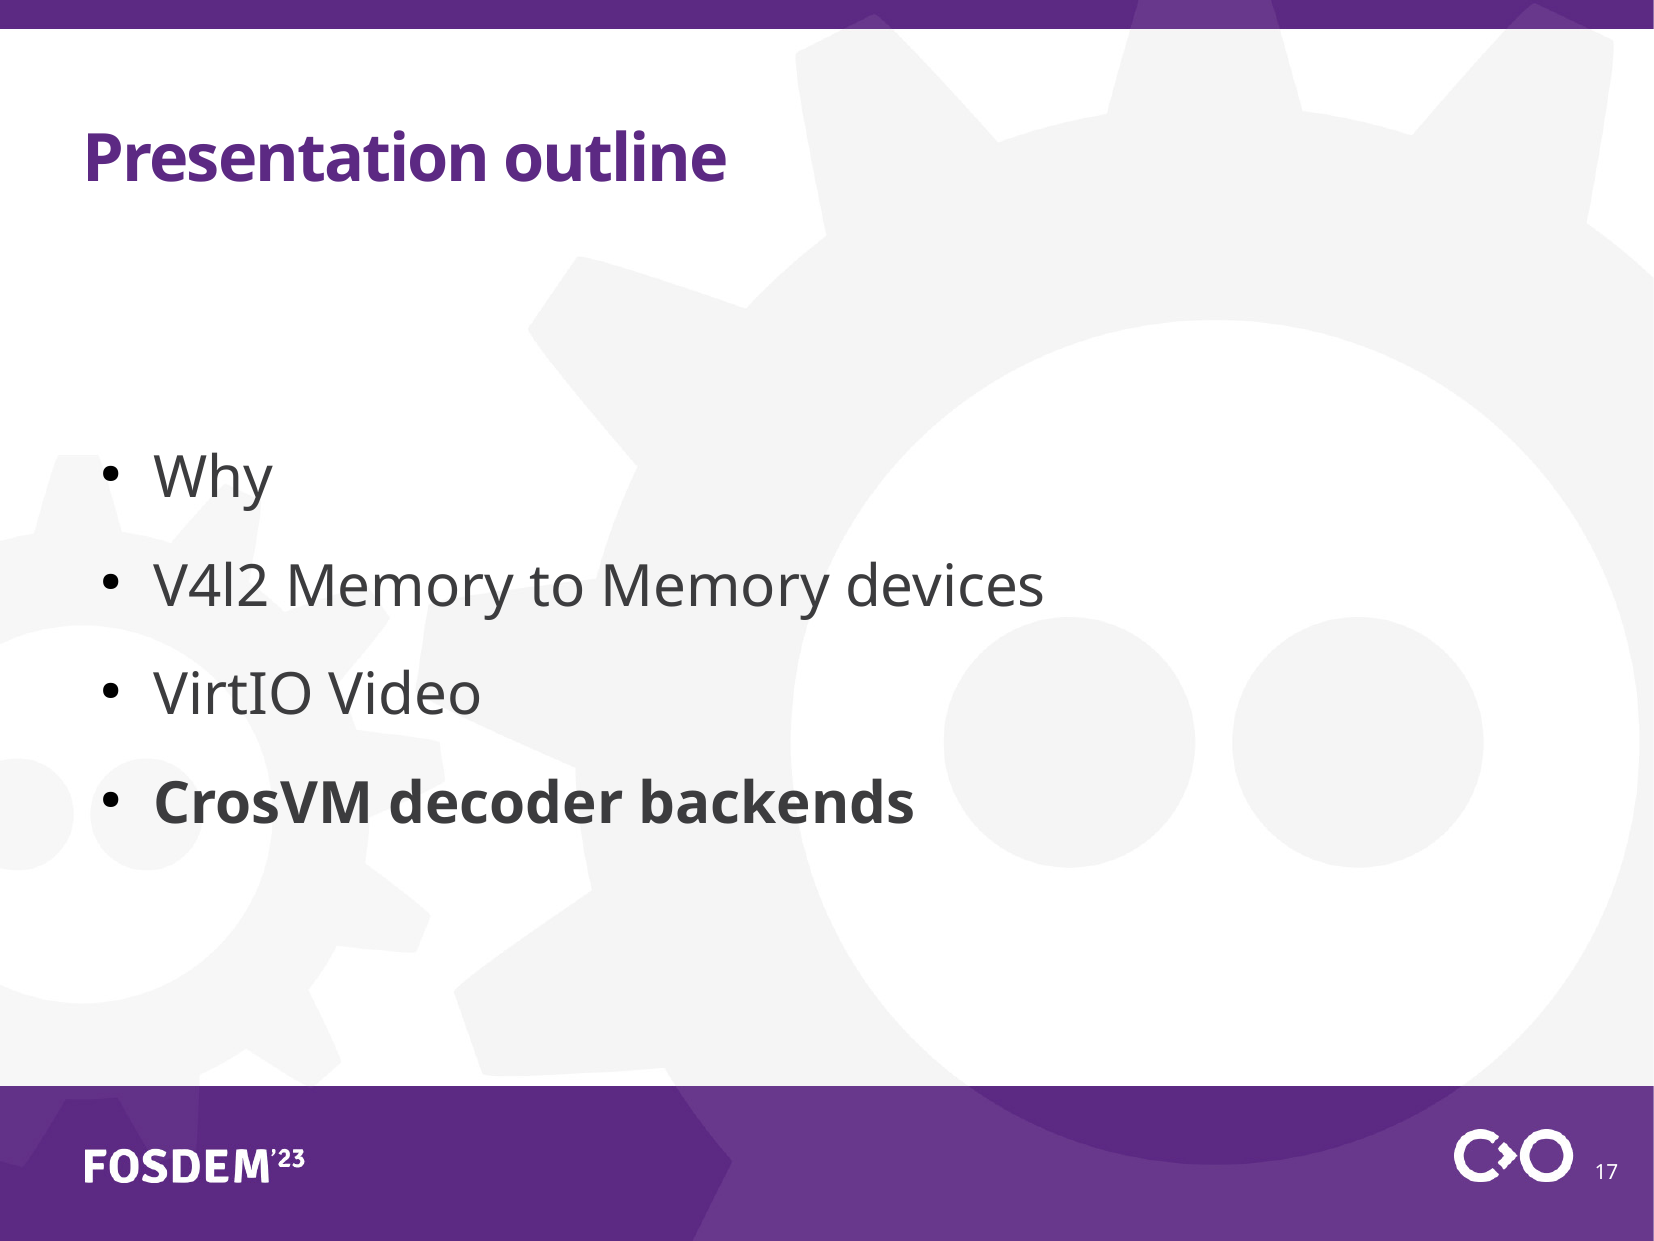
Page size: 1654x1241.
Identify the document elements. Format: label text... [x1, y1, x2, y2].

picture [0, 0, 1654, 1241]
title Presentation outline [82, 47, 1571, 201]
list Why V4l2 Memory to Memory devices VirtIO Video CrosVM decoder backends [82, 224, 1571, 1052]
